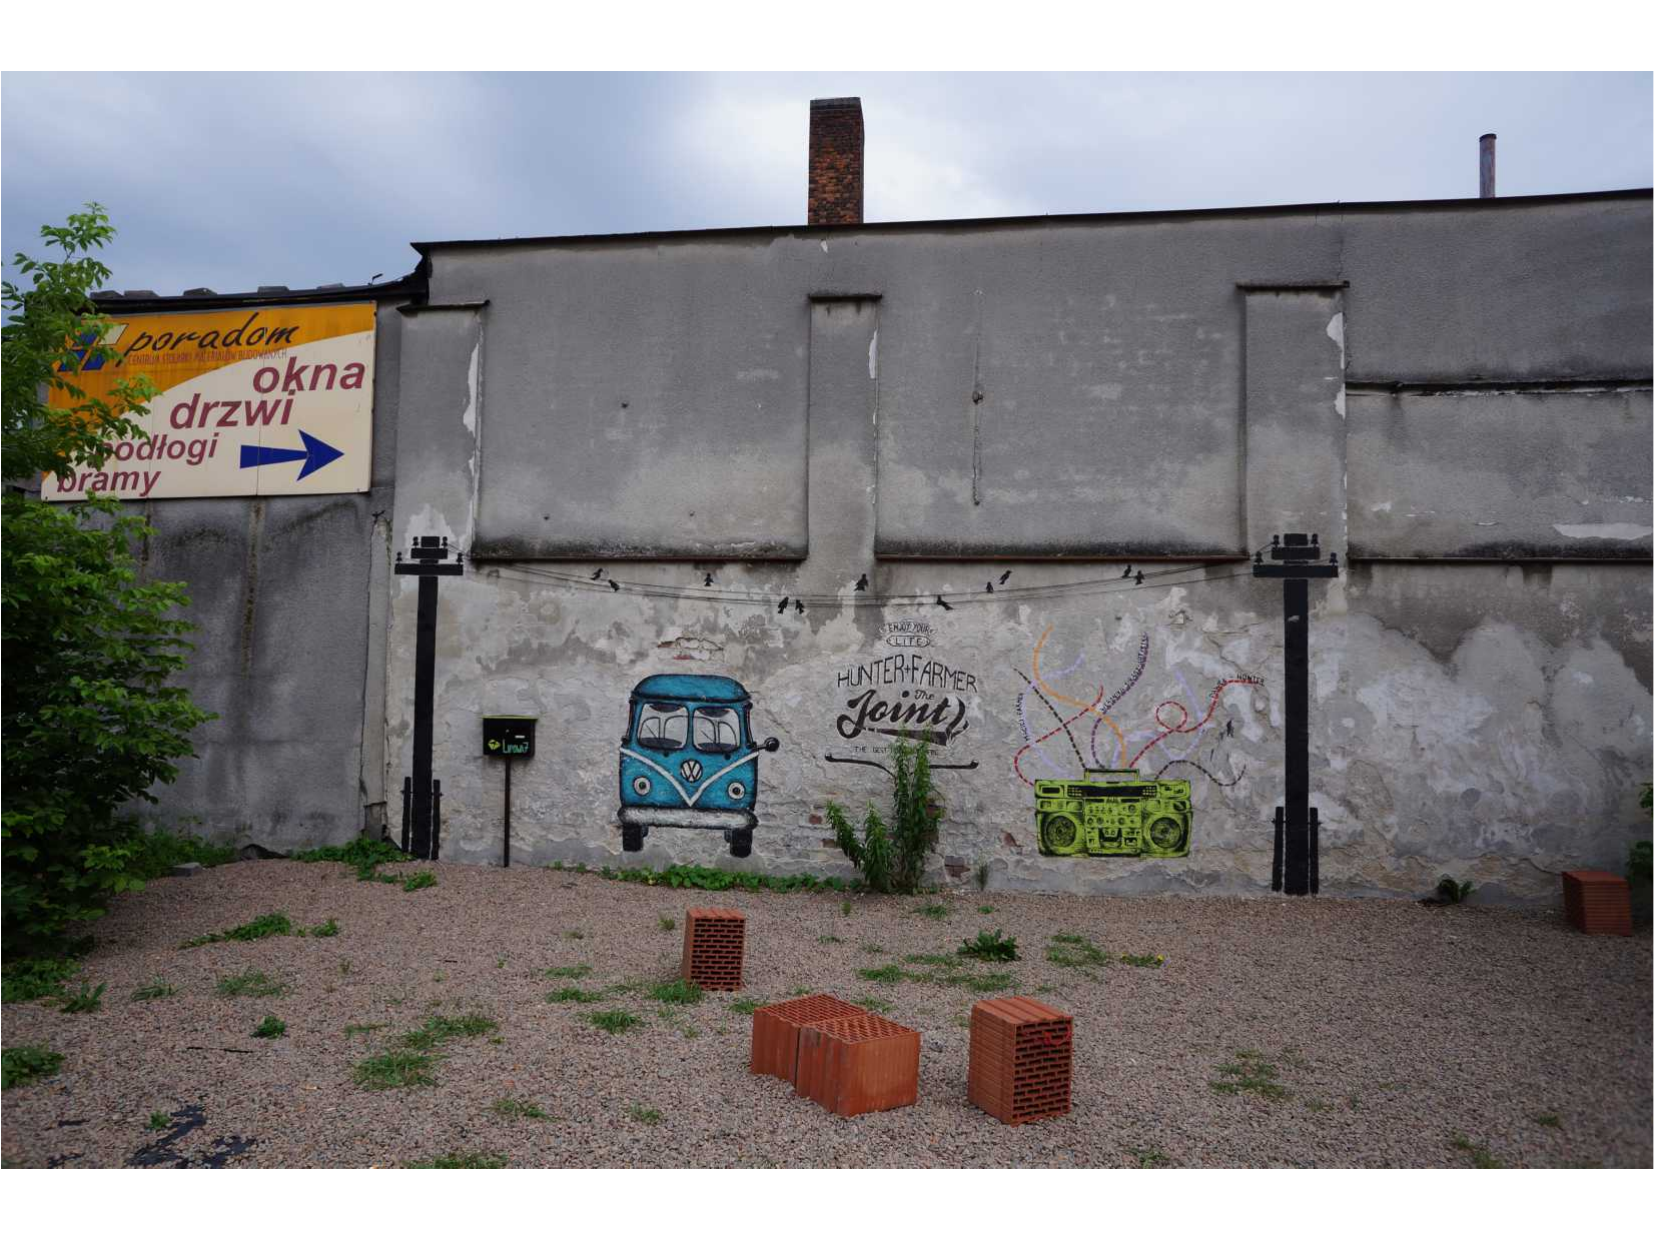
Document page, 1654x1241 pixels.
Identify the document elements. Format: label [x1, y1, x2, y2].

picture [1, 71, 1654, 1169]
